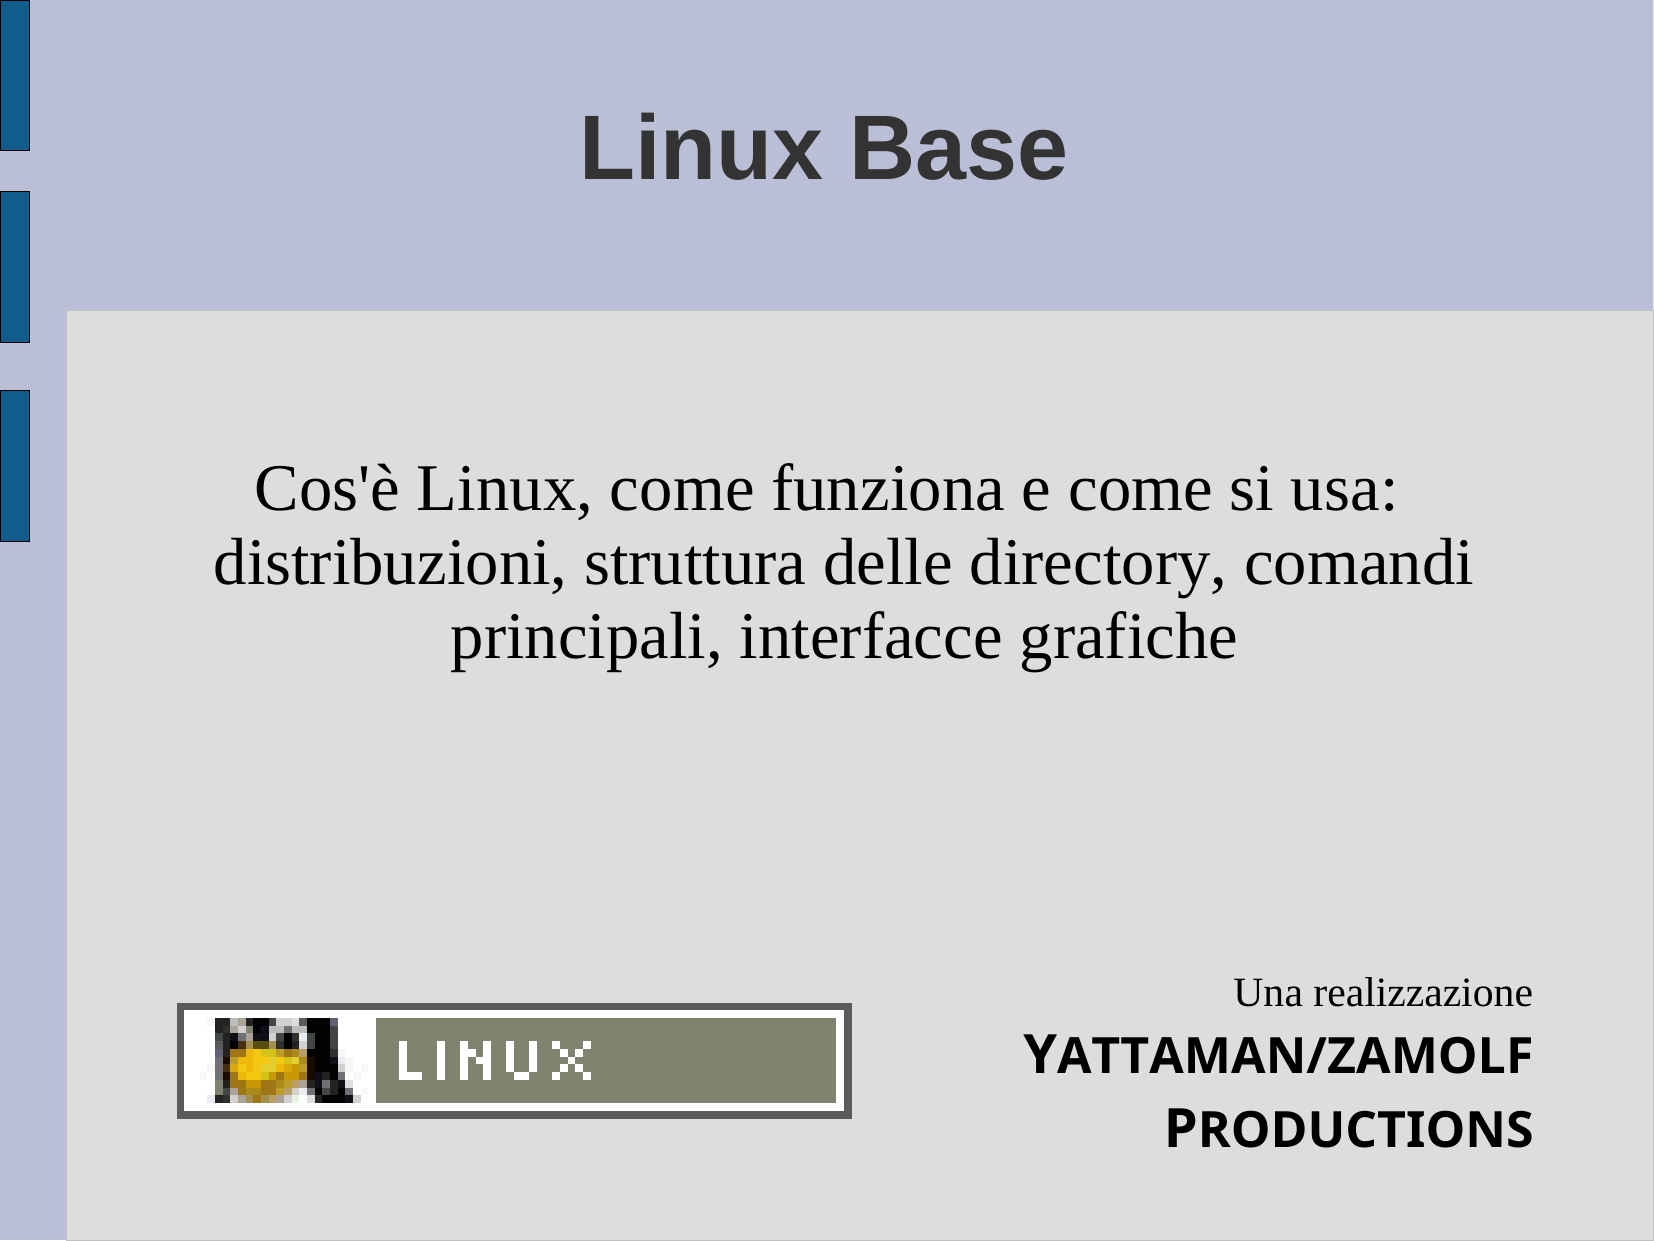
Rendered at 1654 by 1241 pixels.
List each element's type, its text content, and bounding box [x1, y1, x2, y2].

subtitle Cos'è Linux, come funziona e come si usa: distribuzioni, struttura delle directory, comandi principali, interfacce grafiche Una realizzazione YATTAMAN/ZAMOLF PRODUCTIONS [121, 307, 1534, 1201]
picture [177, 1003, 852, 1119]
title Linux Base [118, 29, 1531, 266]
